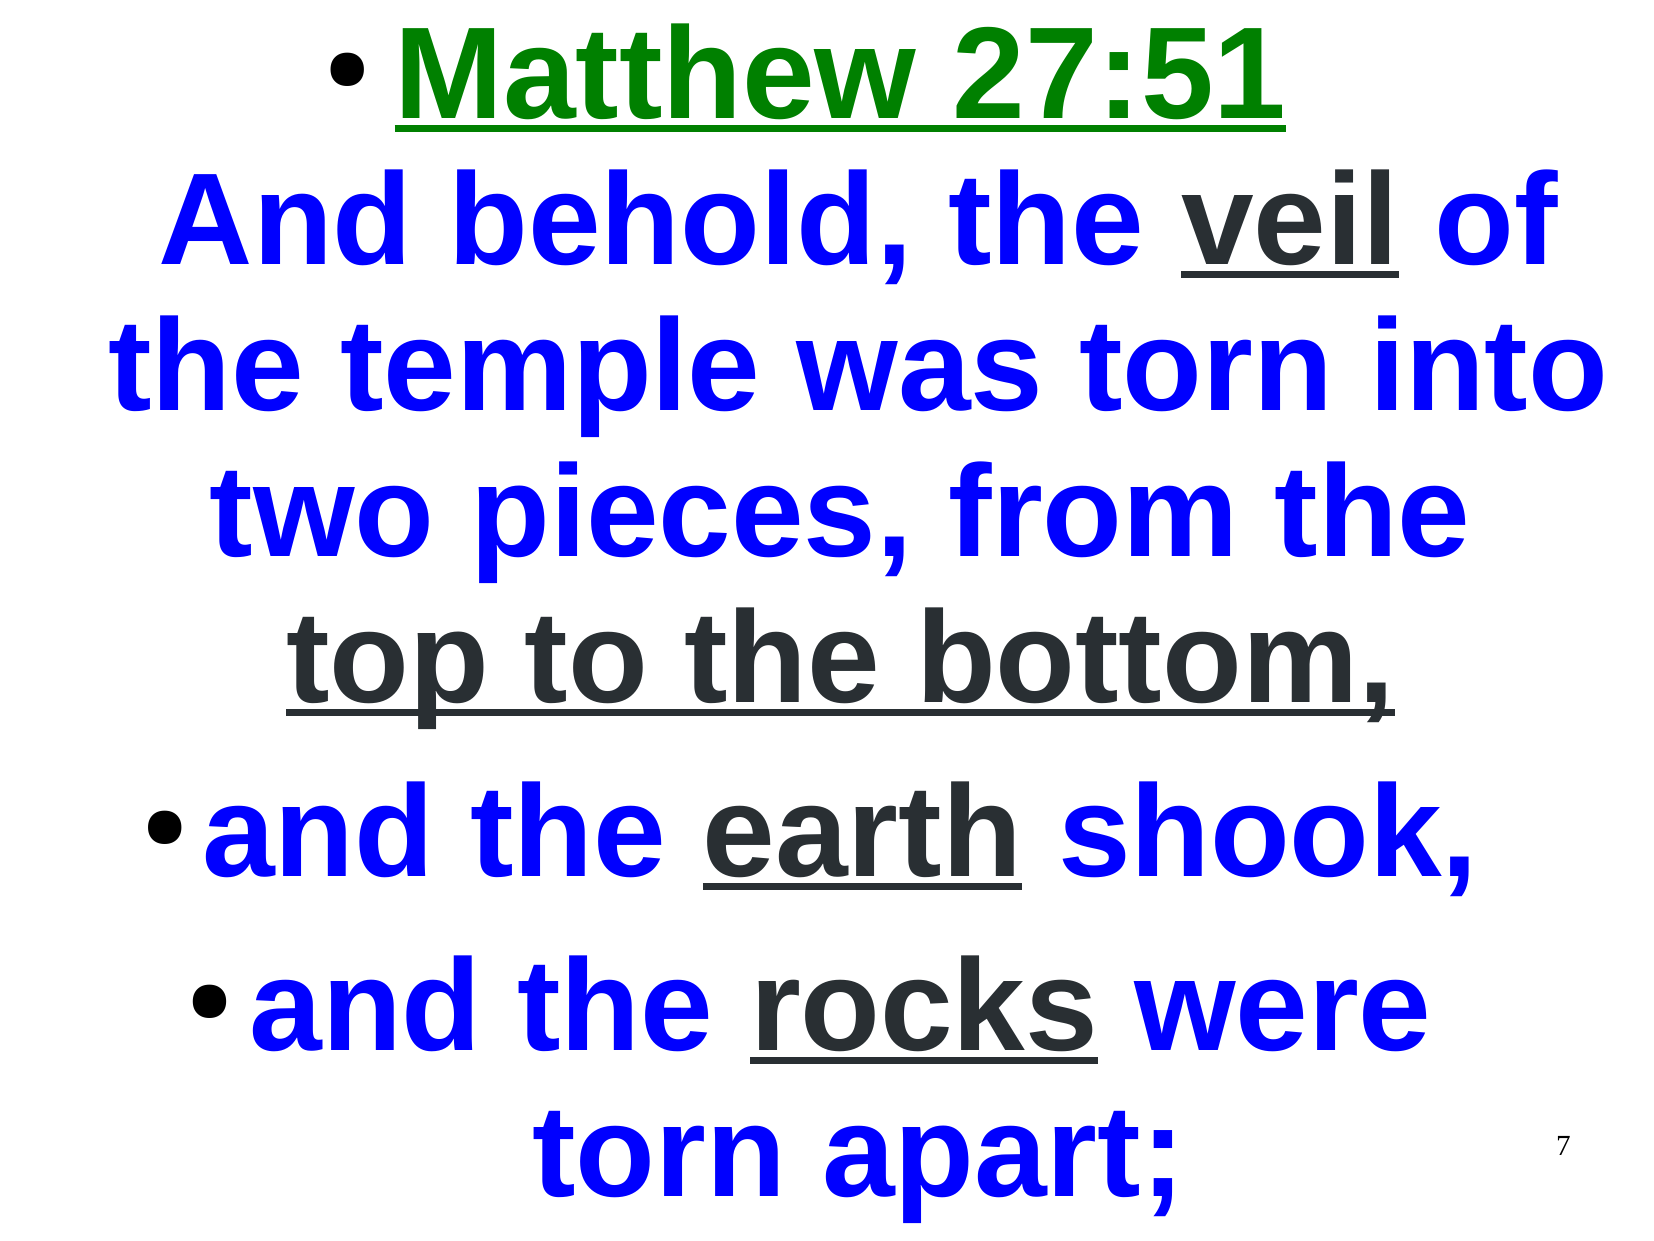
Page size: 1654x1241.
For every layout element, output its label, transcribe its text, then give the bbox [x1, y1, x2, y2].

list Matthew 27:51 And behold, the veil of the temple was torn into two pieces, from the top to the bottom, and the earth shook, and the rocks were torn apart; [0, 0, 1651, 1238]
